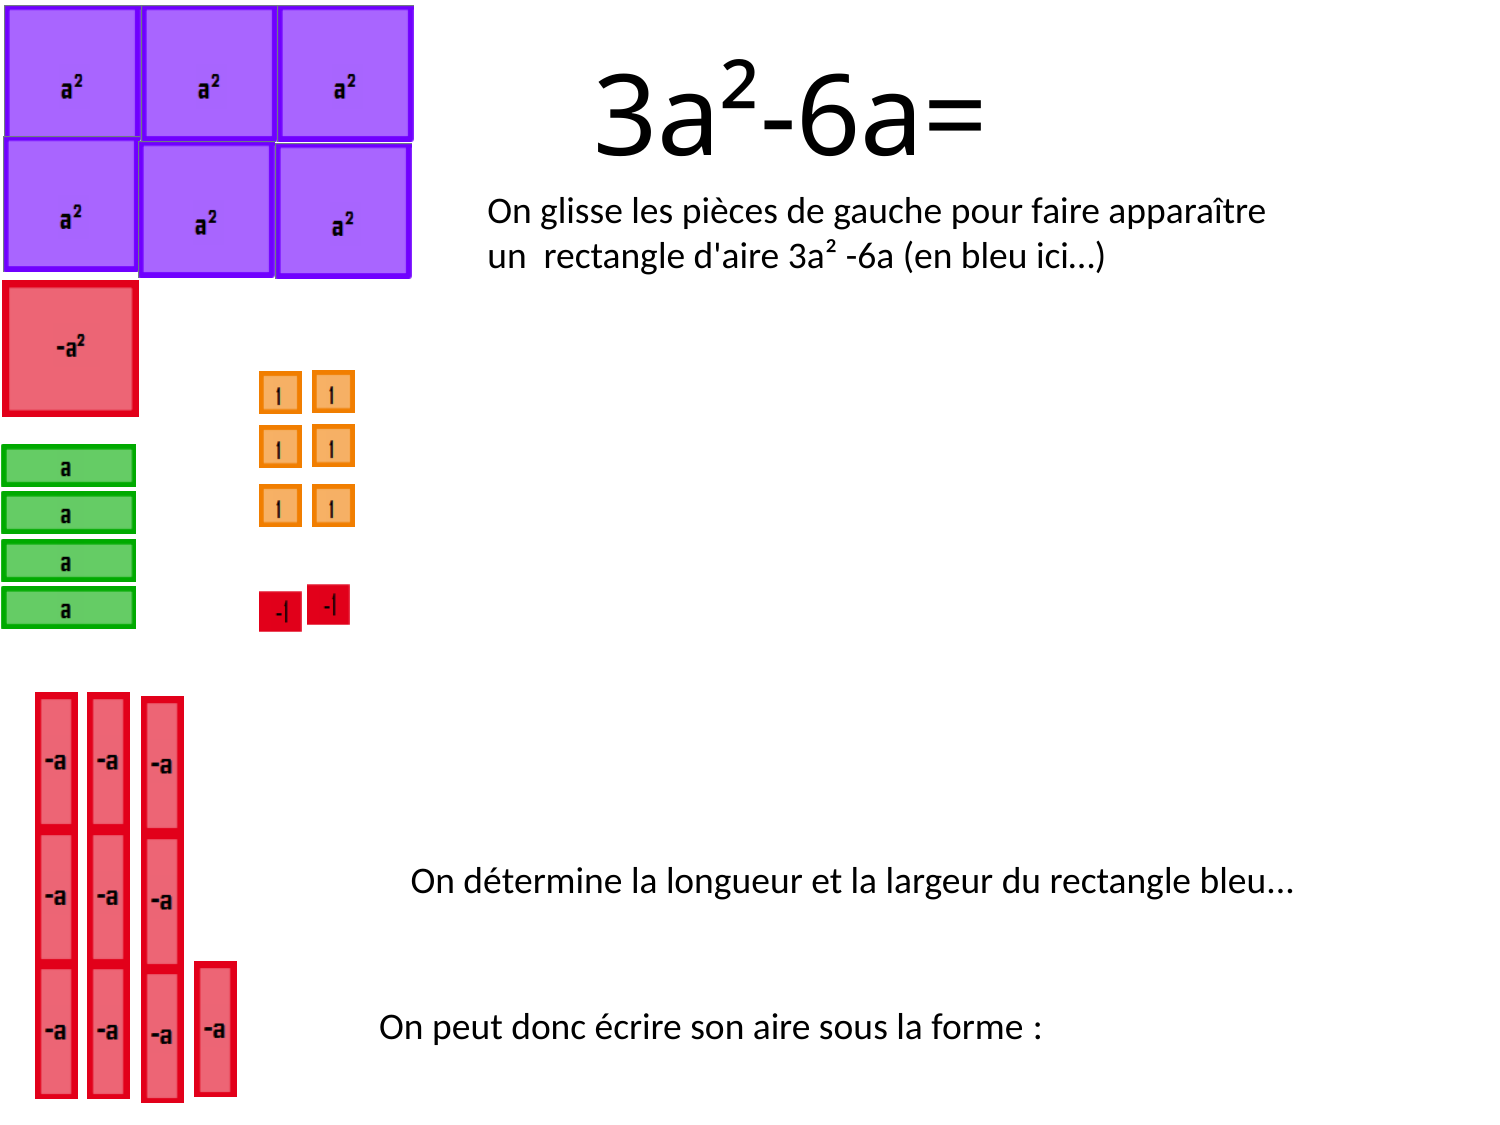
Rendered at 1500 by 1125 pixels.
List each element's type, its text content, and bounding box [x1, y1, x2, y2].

picture [0, 444, 136, 487]
picture [0, 491, 136, 534]
text_box 3a²-6a= [578, 35, 1003, 186]
picture [3, 5, 414, 279]
picture [307, 583, 350, 626]
picture [259, 425, 302, 468]
picture [312, 370, 355, 413]
picture [35, 692, 78, 1099]
picture [2, 280, 139, 417]
text_box On détermine la longueur et la largeur du rectangle bleu... [395, 848, 1312, 954]
picture [87, 692, 130, 1099]
picture [259, 371, 302, 414]
picture [312, 424, 355, 467]
picture [0, 539, 136, 582]
picture [141, 696, 184, 1103]
text_box On glisse les pièces de gauche pour faire apparaître un rectangle d'aire 3a² -6a (en bleu ici…) [472, 178, 1291, 284]
picture [259, 590, 302, 633]
picture [312, 484, 355, 527]
text_box On peut donc écrire son aire sous la forme : [364, 1003, 1075, 1065]
picture [194, 961, 237, 1098]
picture [259, 484, 302, 527]
picture [0, 586, 136, 629]
